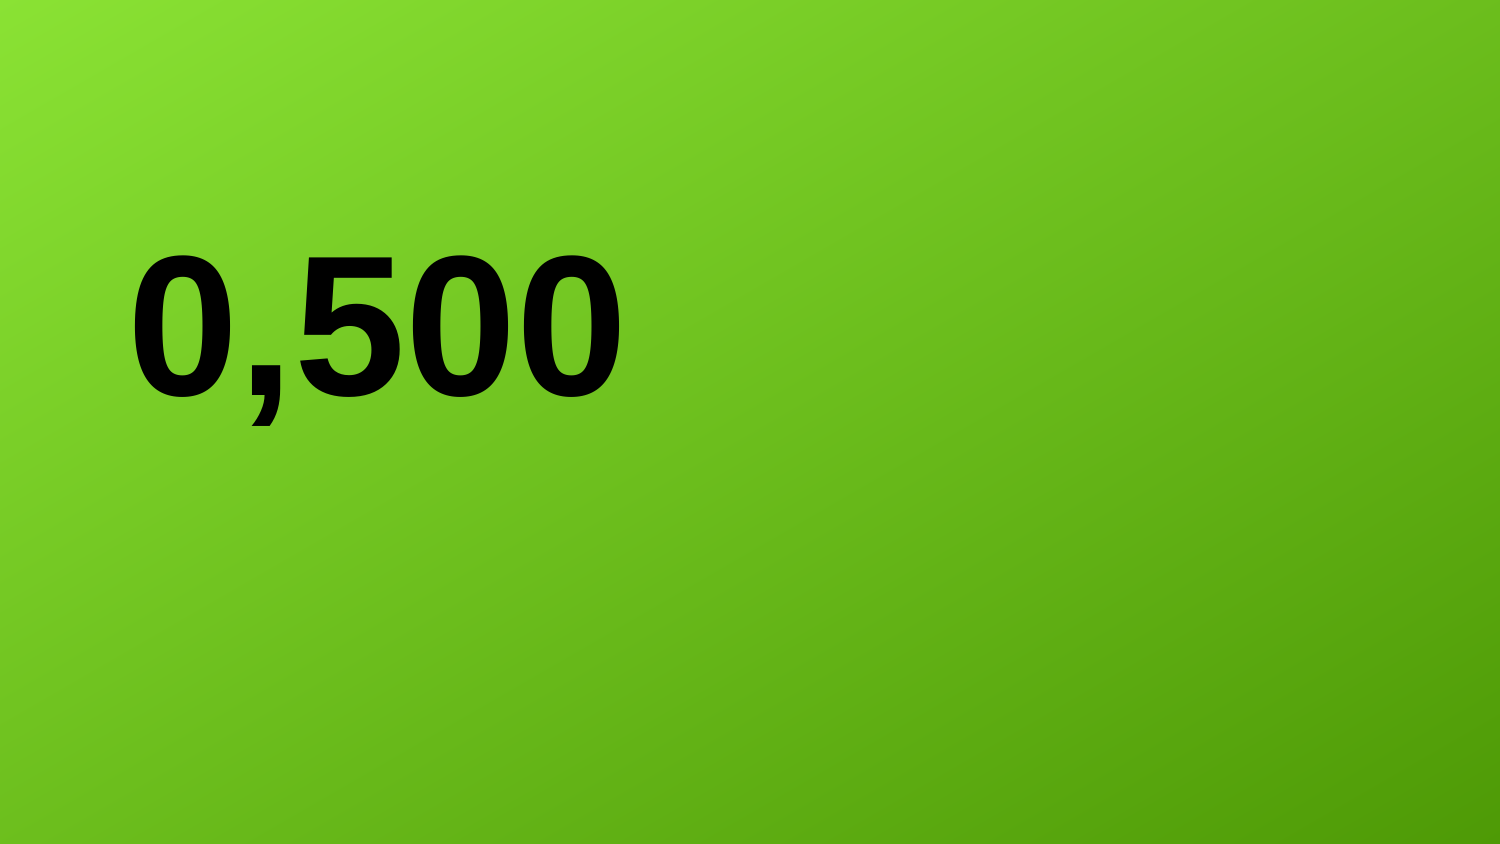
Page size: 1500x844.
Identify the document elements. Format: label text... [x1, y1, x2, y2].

title 0,500 [112, 259, 1388, 450]
